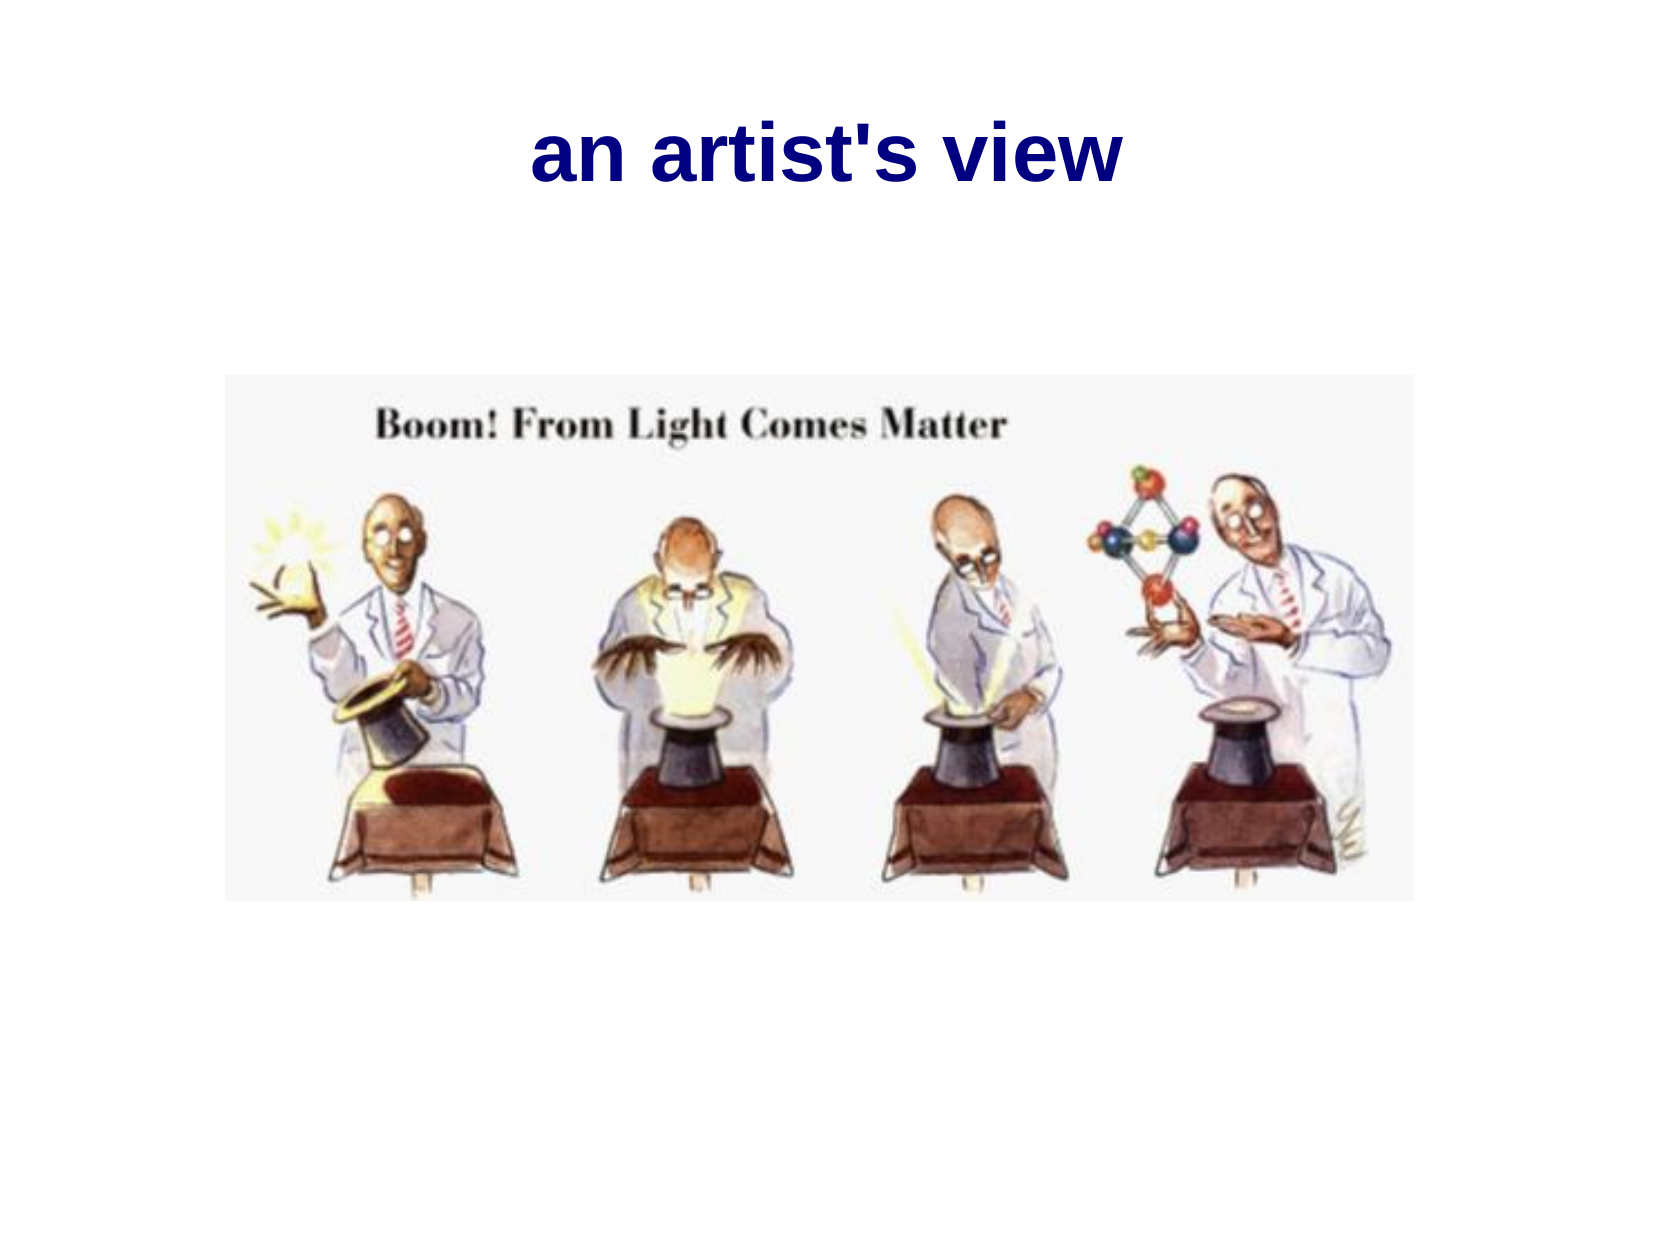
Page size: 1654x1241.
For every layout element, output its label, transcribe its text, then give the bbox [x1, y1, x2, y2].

title an artist's view [82, 49, 1571, 257]
picture [225, 375, 1414, 901]
